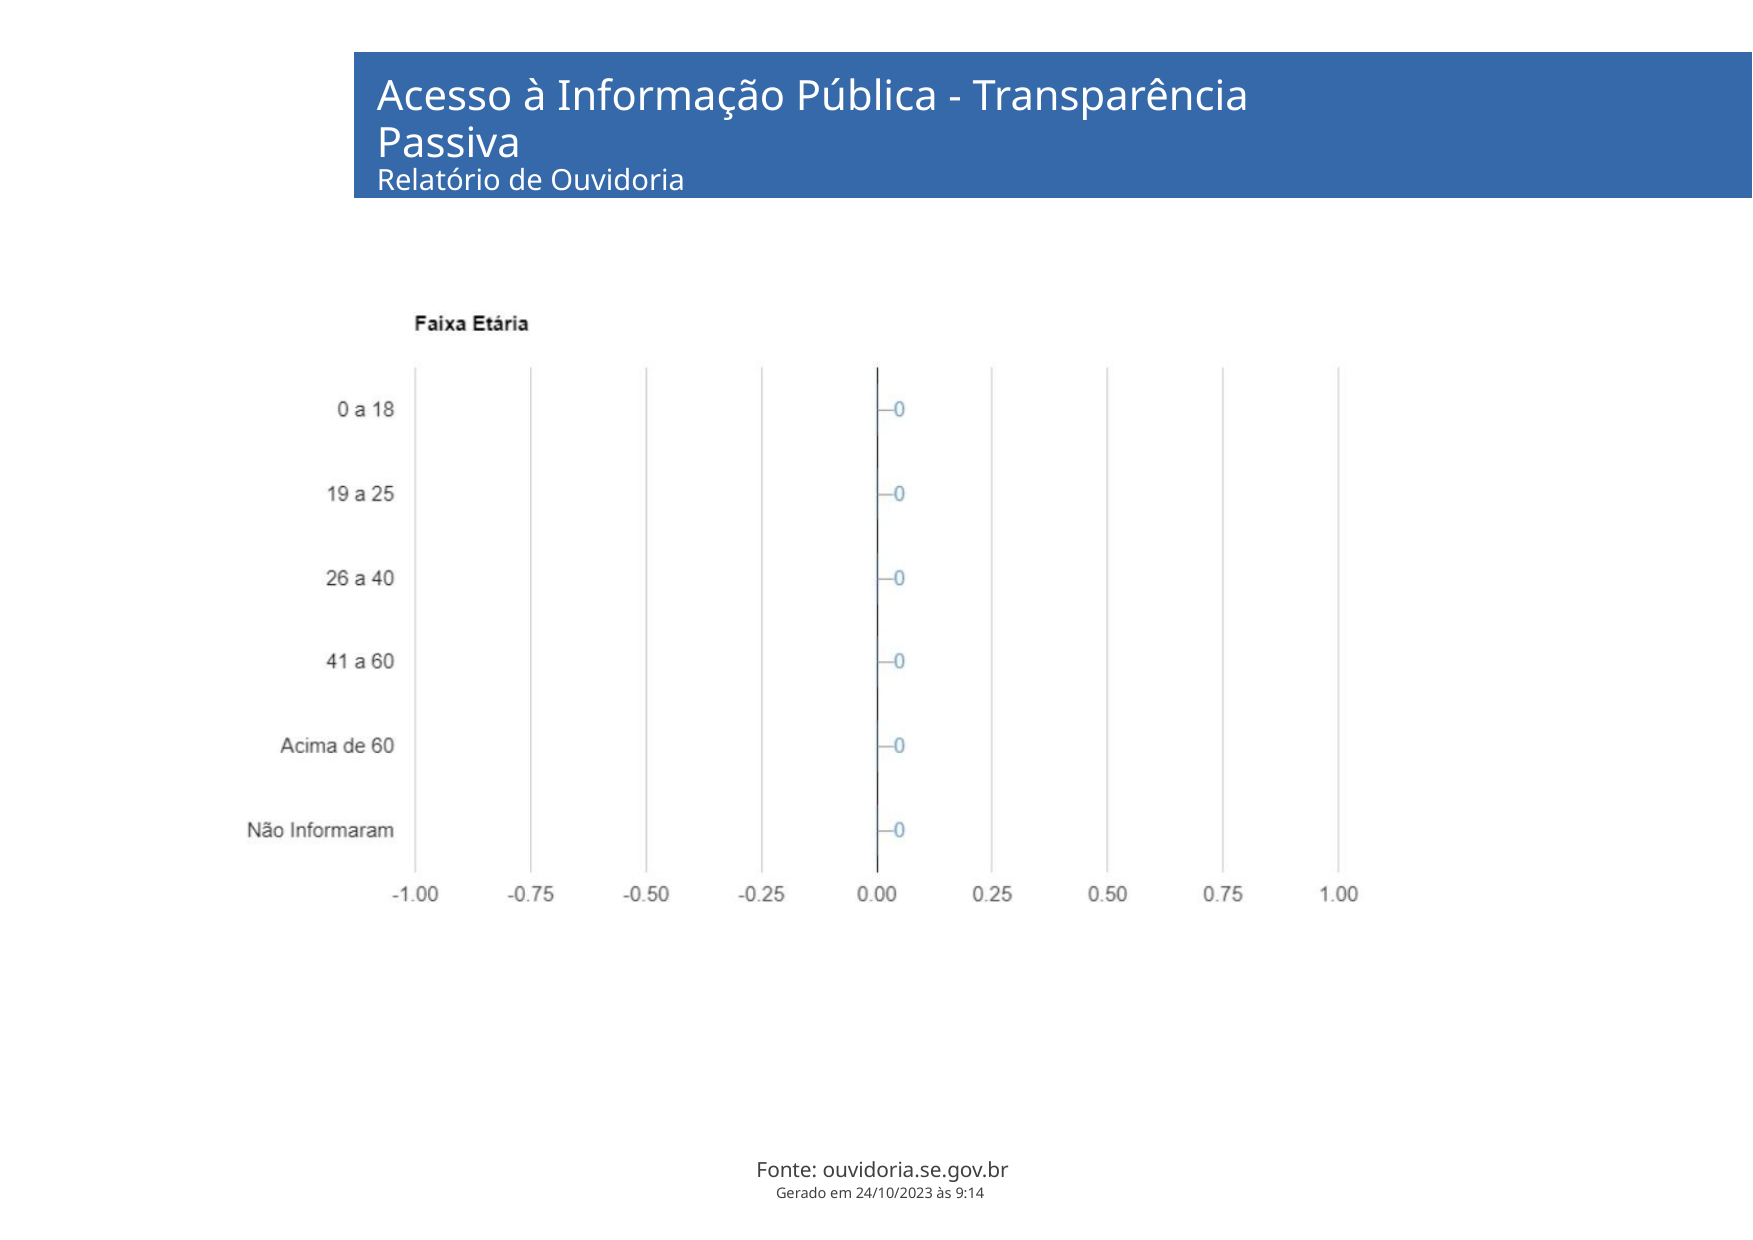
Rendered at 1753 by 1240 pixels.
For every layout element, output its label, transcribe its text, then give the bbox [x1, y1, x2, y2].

text_box Acesso à Informação Pública - Transparência Passiva Relatório de Ouvidoria EMSETUR - Setembro a Setembro de 2023 [376, 72, 1403, 228]
text_box [155, 211, 1599, 1028]
text_box [354, 52, 1752, 198]
text_box Fonte: ouvidoria.se.gov.br Gerado em 24/10/2023 às 9:14 [756, 1158, 1023, 1202]
